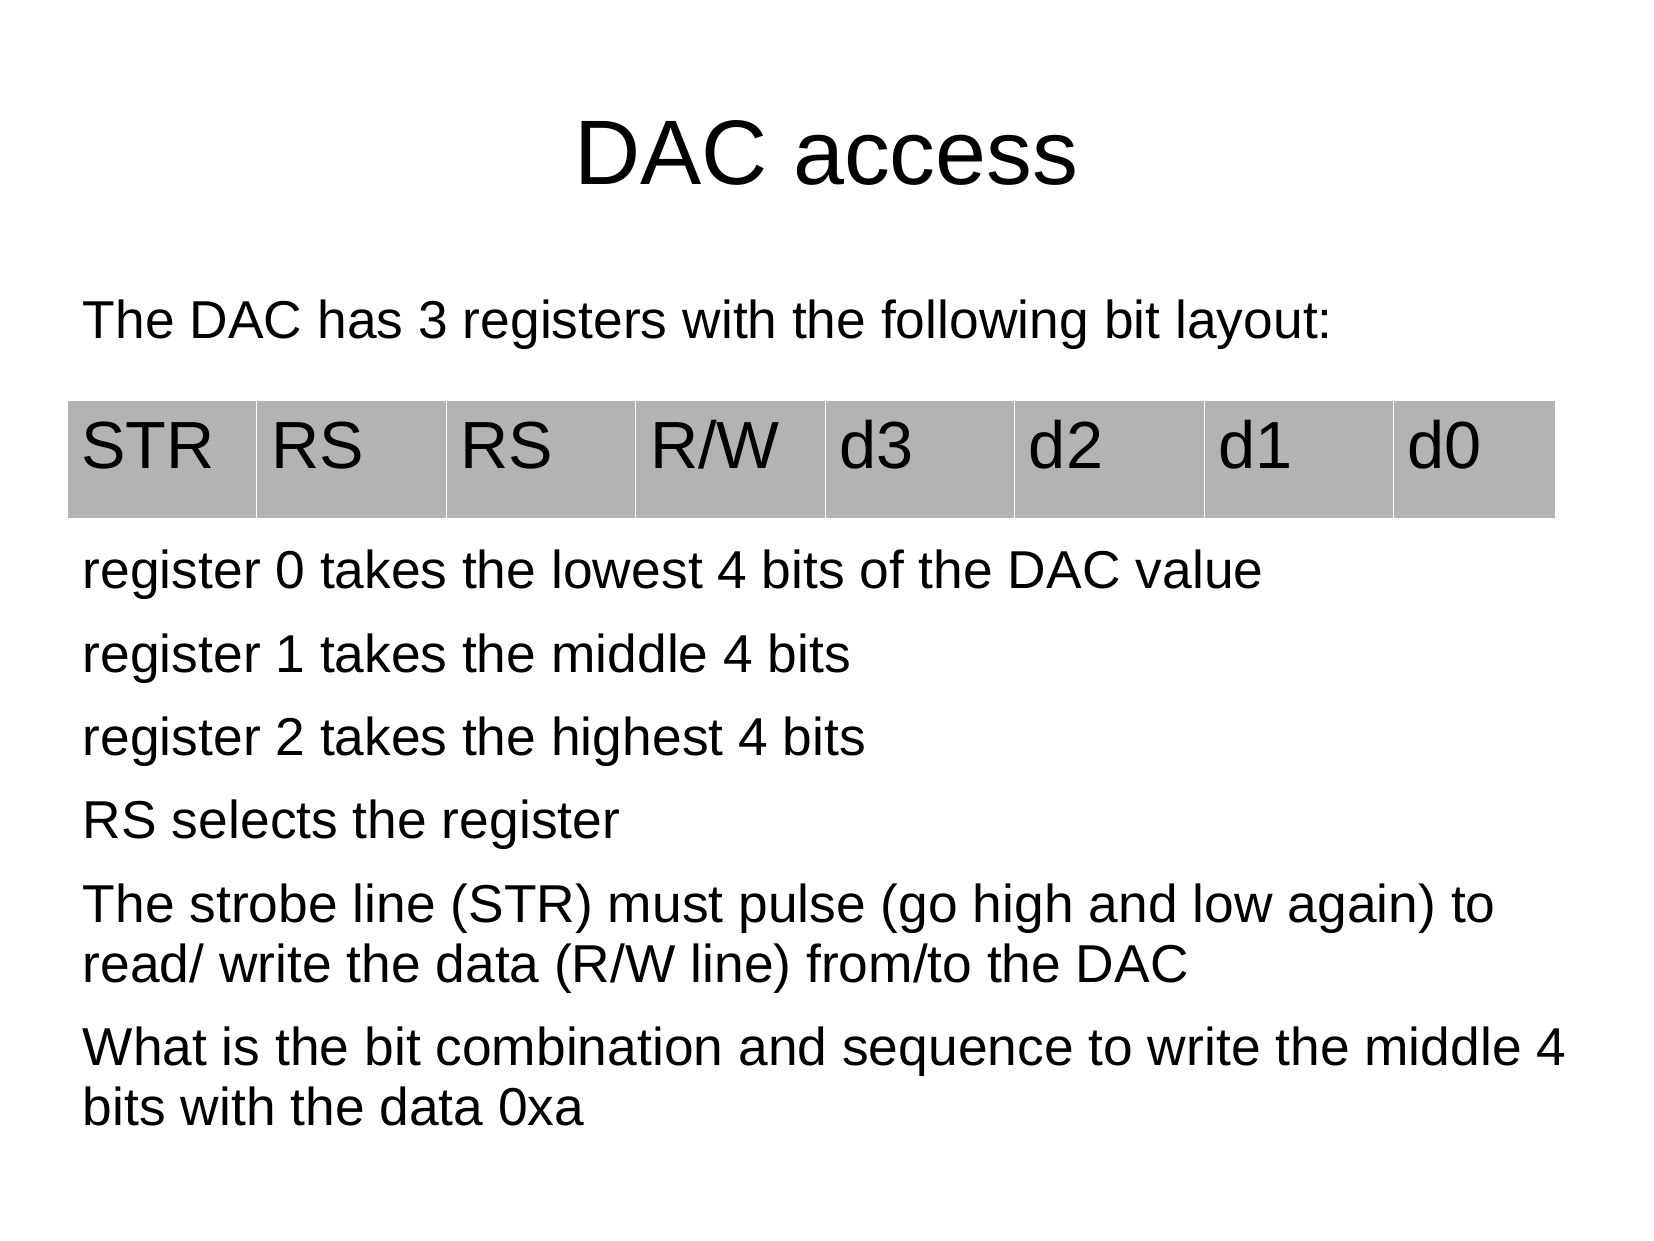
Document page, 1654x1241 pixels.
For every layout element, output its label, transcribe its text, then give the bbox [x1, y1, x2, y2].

table_header d2 [1015, 401, 1204, 518]
table_header RS [257, 401, 446, 518]
title DAC access [82, 49, 1571, 257]
table_header d3 [826, 401, 1014, 518]
table_header R/W [636, 401, 825, 518]
table_header STR [68, 401, 256, 518]
list The DAC has 3 registers with the following bit layout: register 0 takes the lowest 4 bits of the DAC value register 1 takes the middle 4 bits register 2 takes the highest 4 bits RS selects the register The strobe line (STR) must pulse (go high and low again) to read/ write the data (R/W line) from/to the DAC What is the bit combination and sequence to write the middle 4 bits with the data 0xa [82, 290, 1571, 1141]
table_header d0 [1394, 401, 1555, 518]
table_header d1 [1205, 401, 1393, 518]
table_header RS [447, 401, 635, 518]
